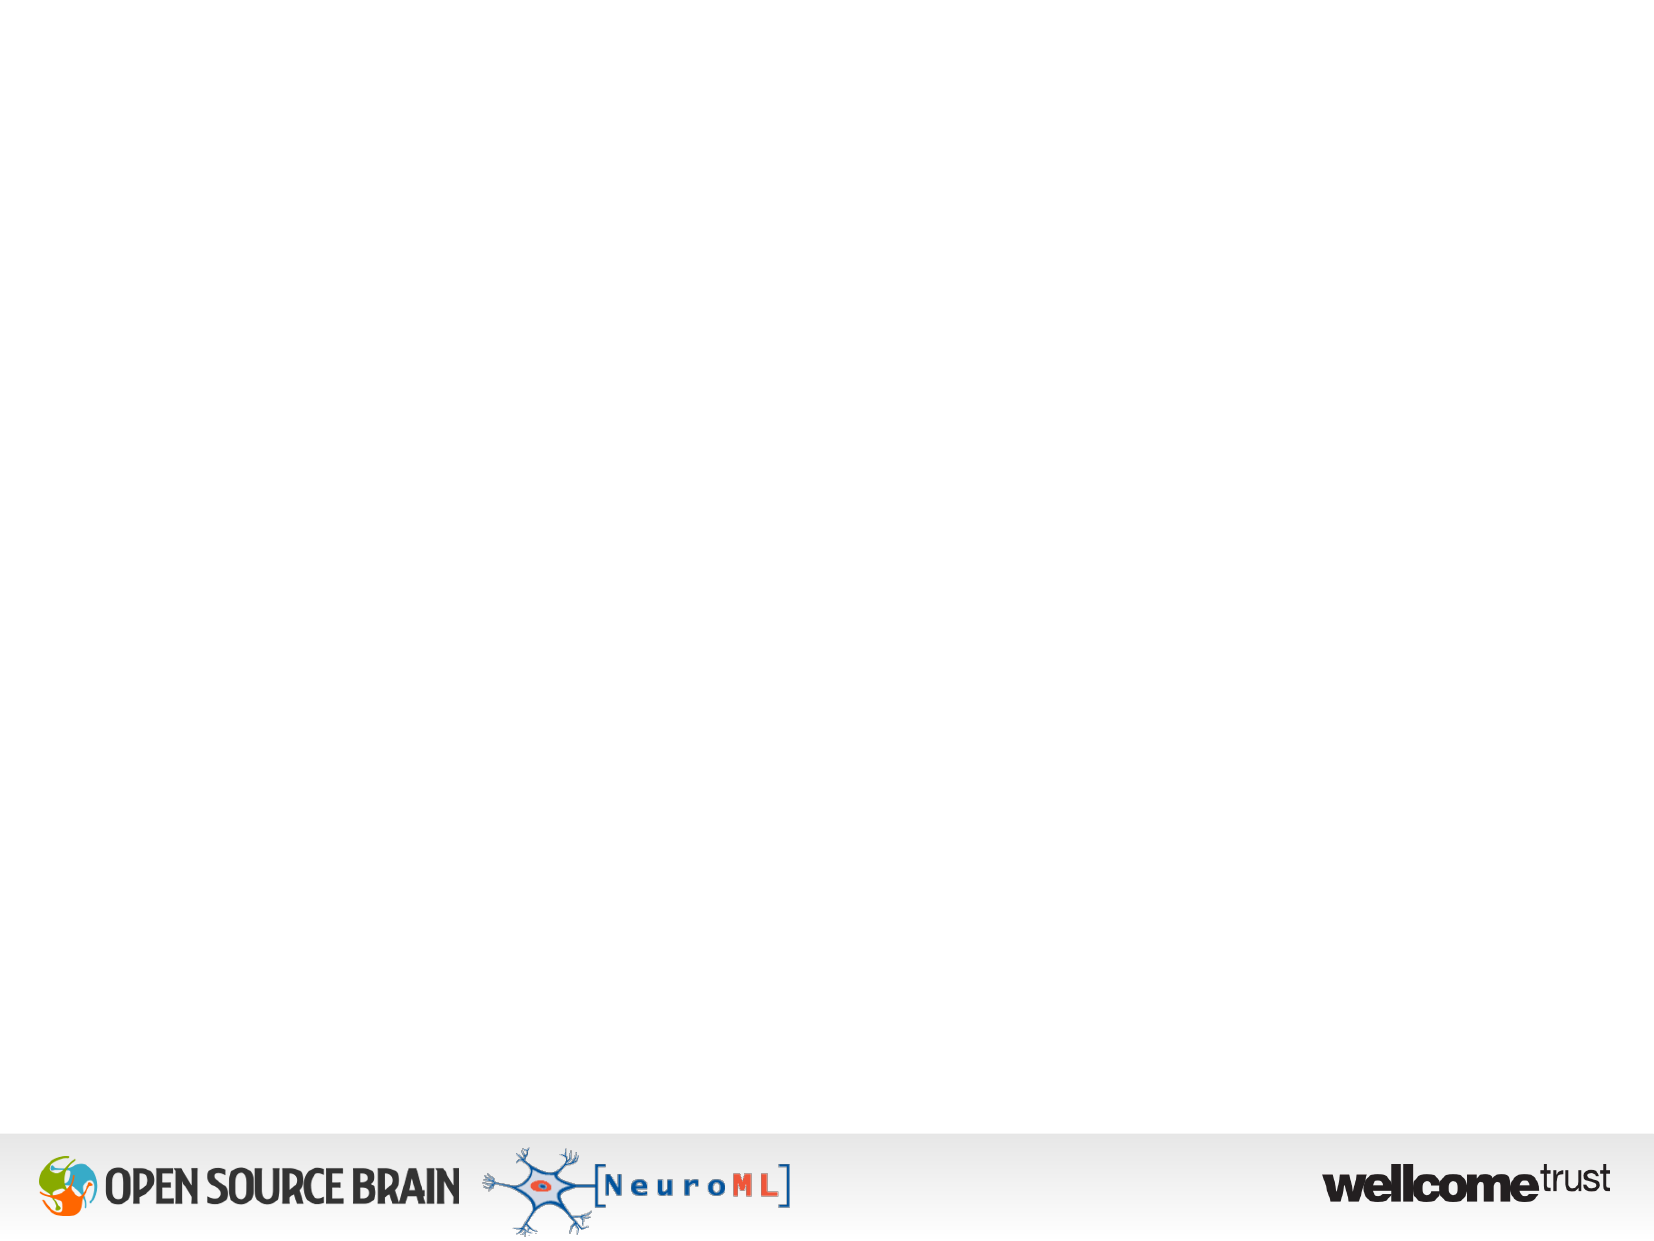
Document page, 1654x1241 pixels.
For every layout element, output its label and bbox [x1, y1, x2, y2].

picture [482, 1147, 790, 1237]
picture [1322, 1164, 1610, 1202]
picture [39, 1156, 459, 1216]
